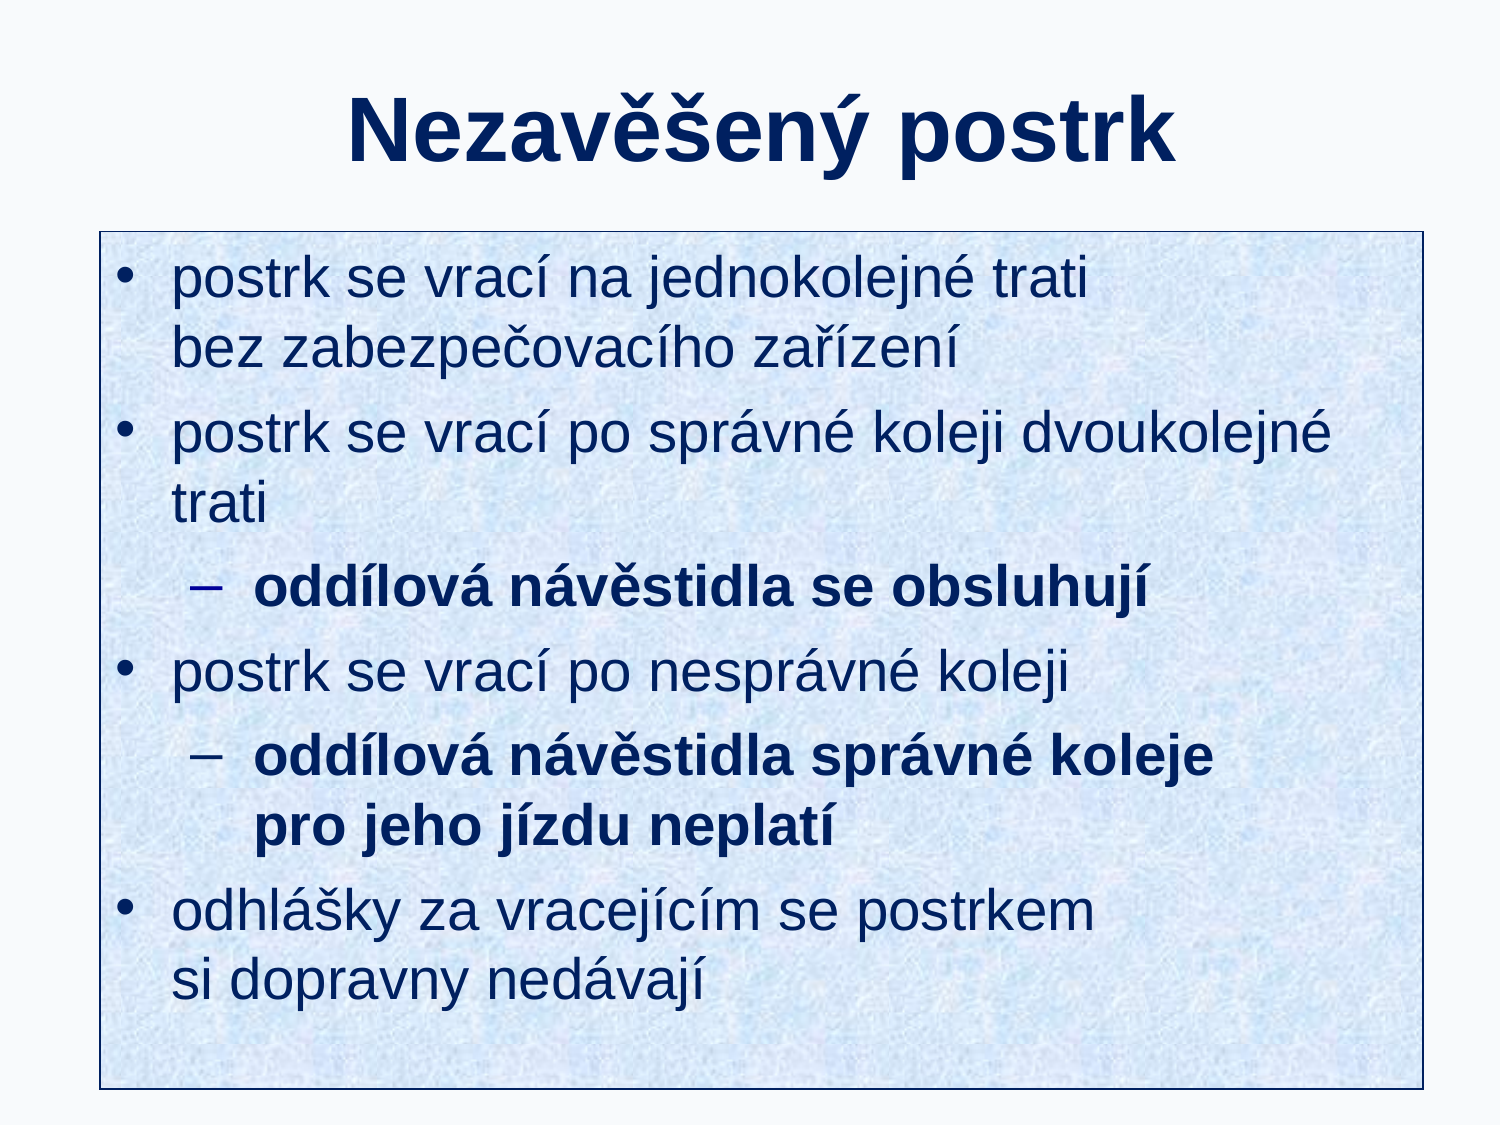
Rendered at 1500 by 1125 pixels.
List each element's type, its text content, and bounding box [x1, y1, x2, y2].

title Nezavěšený postrk [100, 30, 1424, 219]
list postrk se vrací na jednokolejné trati bez zabezpečovacího zařízení postrk se vrací po správné koleji dvoukolejné trati oddílová návěstidla se obsluhují postrk se vrací po nesprávné koleji oddílová návěstidla správné koleje pro jeho jízdu neplatí odhlášky za vracejícím se postrkem si dopravny nedávají [100, 231, 1424, 1090]
